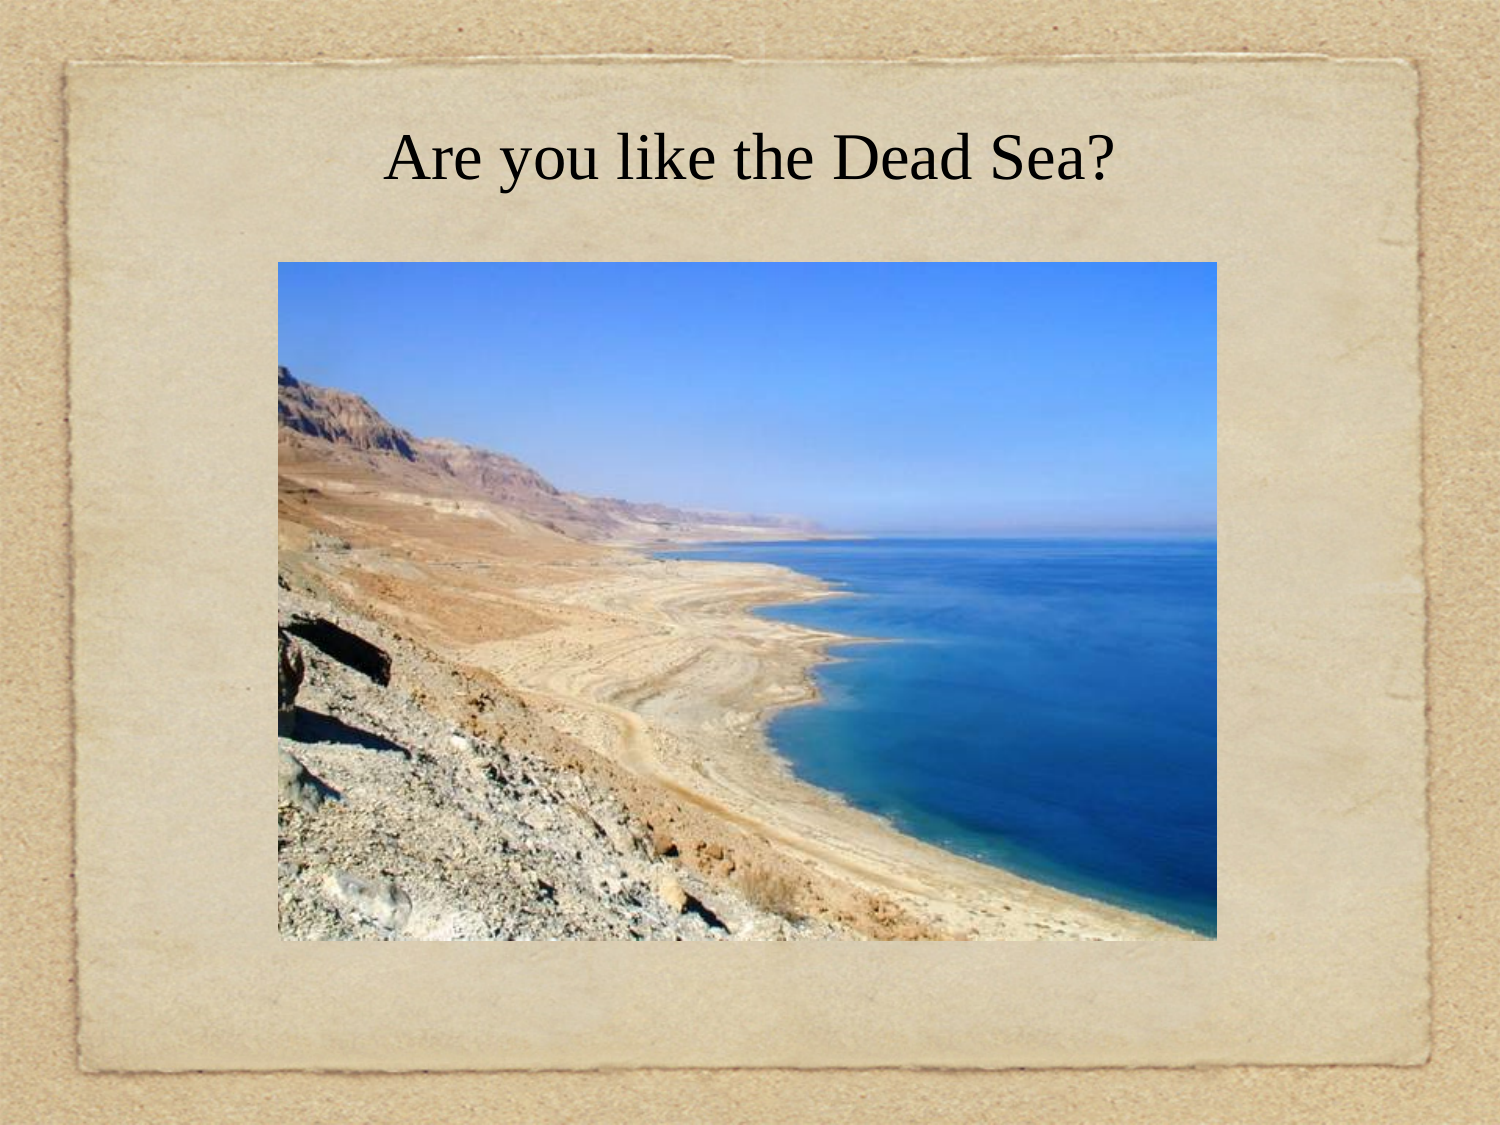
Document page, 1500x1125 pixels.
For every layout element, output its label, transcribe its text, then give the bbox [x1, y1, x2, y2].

picture [0, 0, 1500, 1125]
title Are you like the Dead Sea? [112, 99, 1388, 288]
